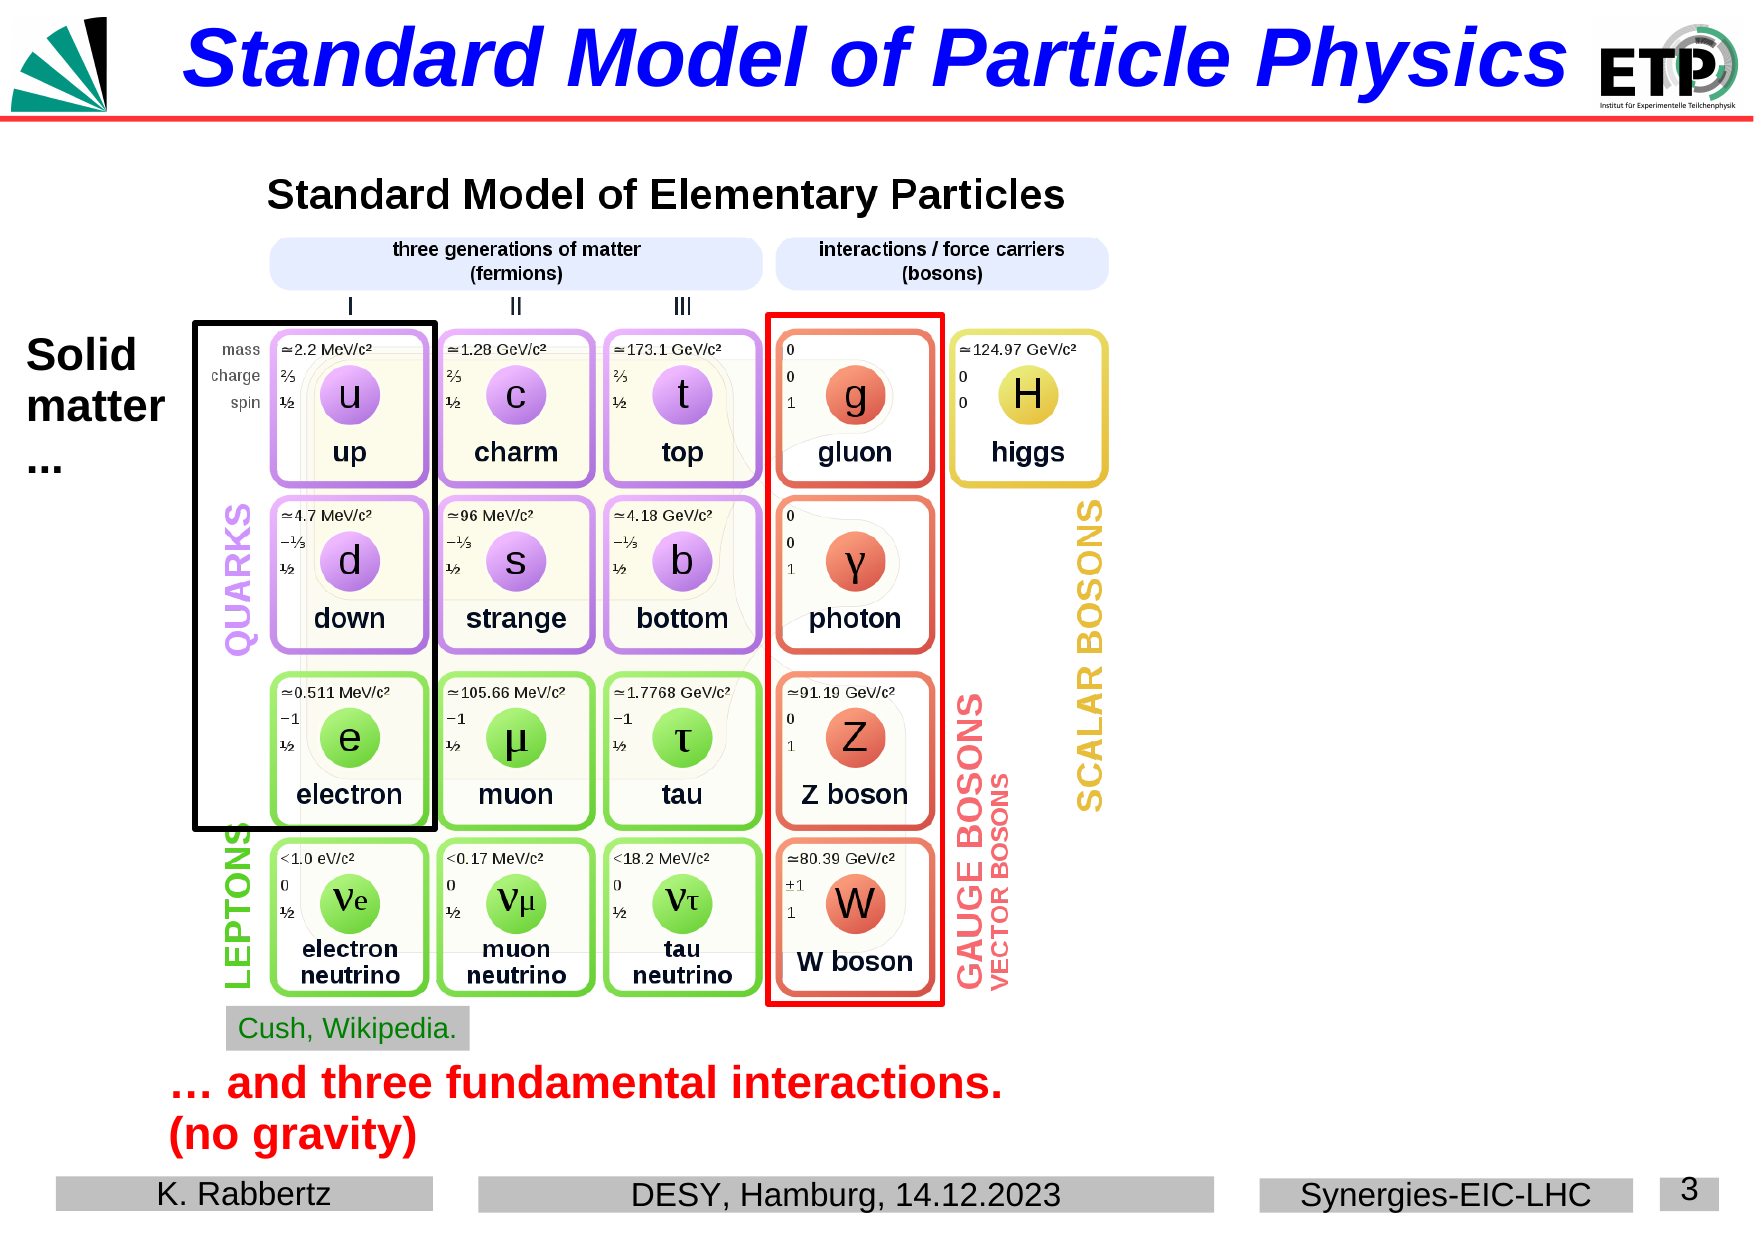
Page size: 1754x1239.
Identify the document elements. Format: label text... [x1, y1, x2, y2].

picture [11, 17, 107, 113]
picture [203, 145, 1128, 1030]
text_box Cush, Wikipedia. [226, 1005, 470, 1051]
picture [203, 326, 432, 826]
title Standard Model of Particle Physics [124, 0, 1630, 116]
text_box … and three fundamental interactions. (no gravity) [156, 1050, 1016, 1166]
picture [1630, 17, 1745, 112]
text_box Solid matter ... [13, 323, 178, 489]
